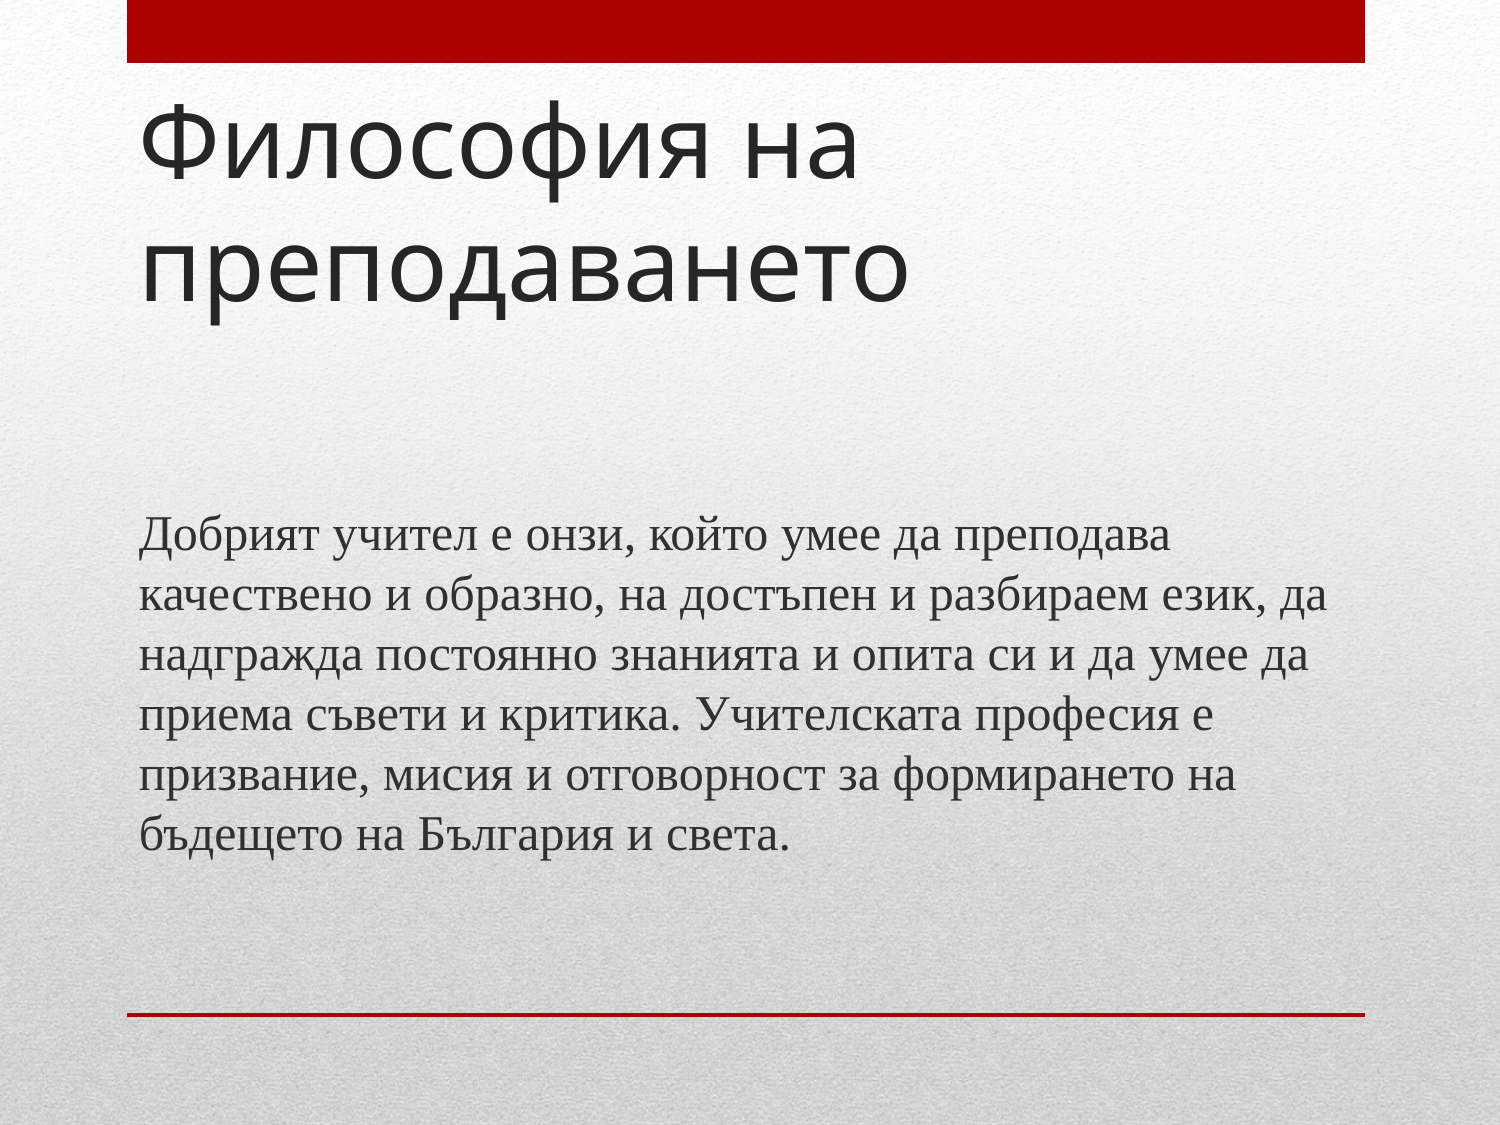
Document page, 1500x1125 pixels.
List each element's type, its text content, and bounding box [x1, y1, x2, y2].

list Добрият учител е онзи, който умее да преподава качествено и образно, на достъпен и разбираем език, да надгражда постоянно знанията и опита си и да умее да приема съвети и критика. Учителската професия е призвание, мисия и отговорност за формирането на бъдещето на България и света. [123, 361, 1362, 1000]
title Философия на преподаването [123, 66, 1237, 329]
